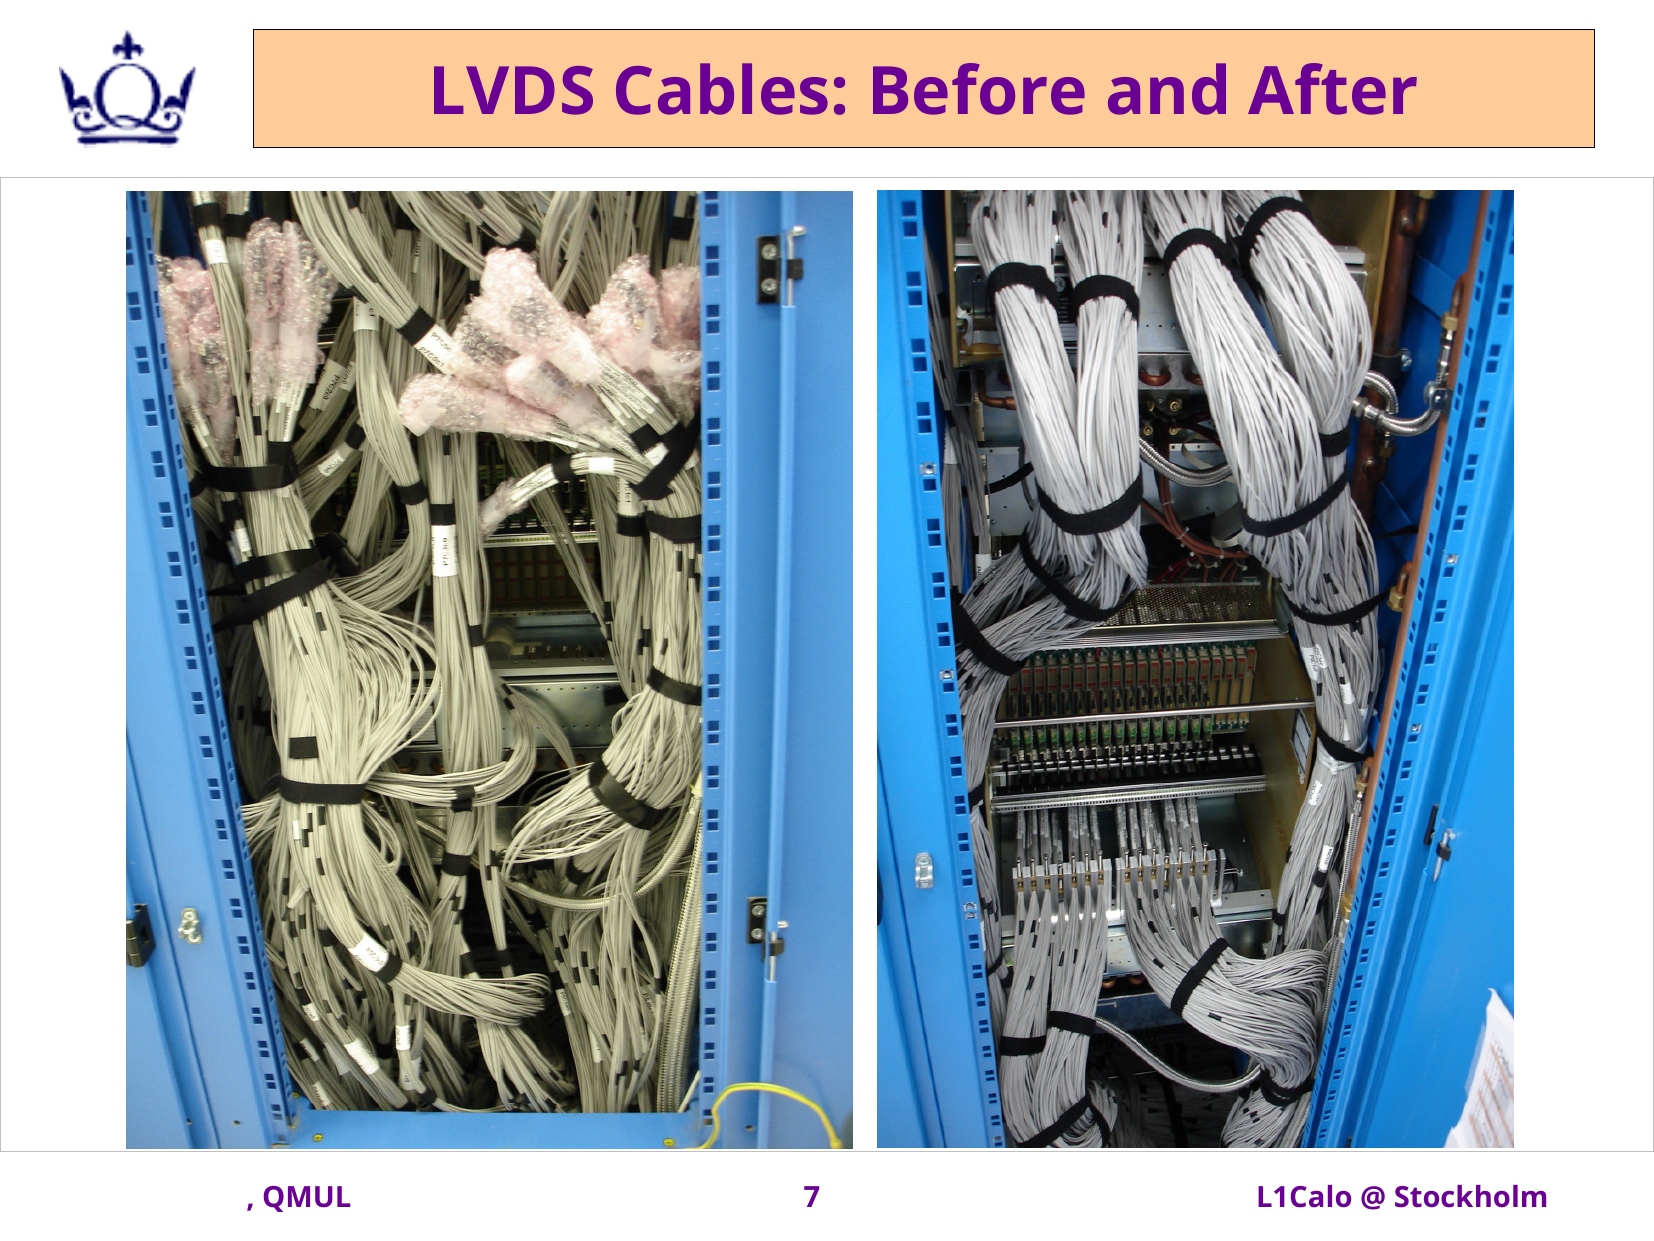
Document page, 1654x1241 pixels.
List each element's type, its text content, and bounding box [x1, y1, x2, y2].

picture [59, 29, 200, 148]
picture [126, 191, 853, 1149]
title LVDS Cables: Before and After [253, 29, 1595, 148]
picture [877, 190, 1514, 1148]
